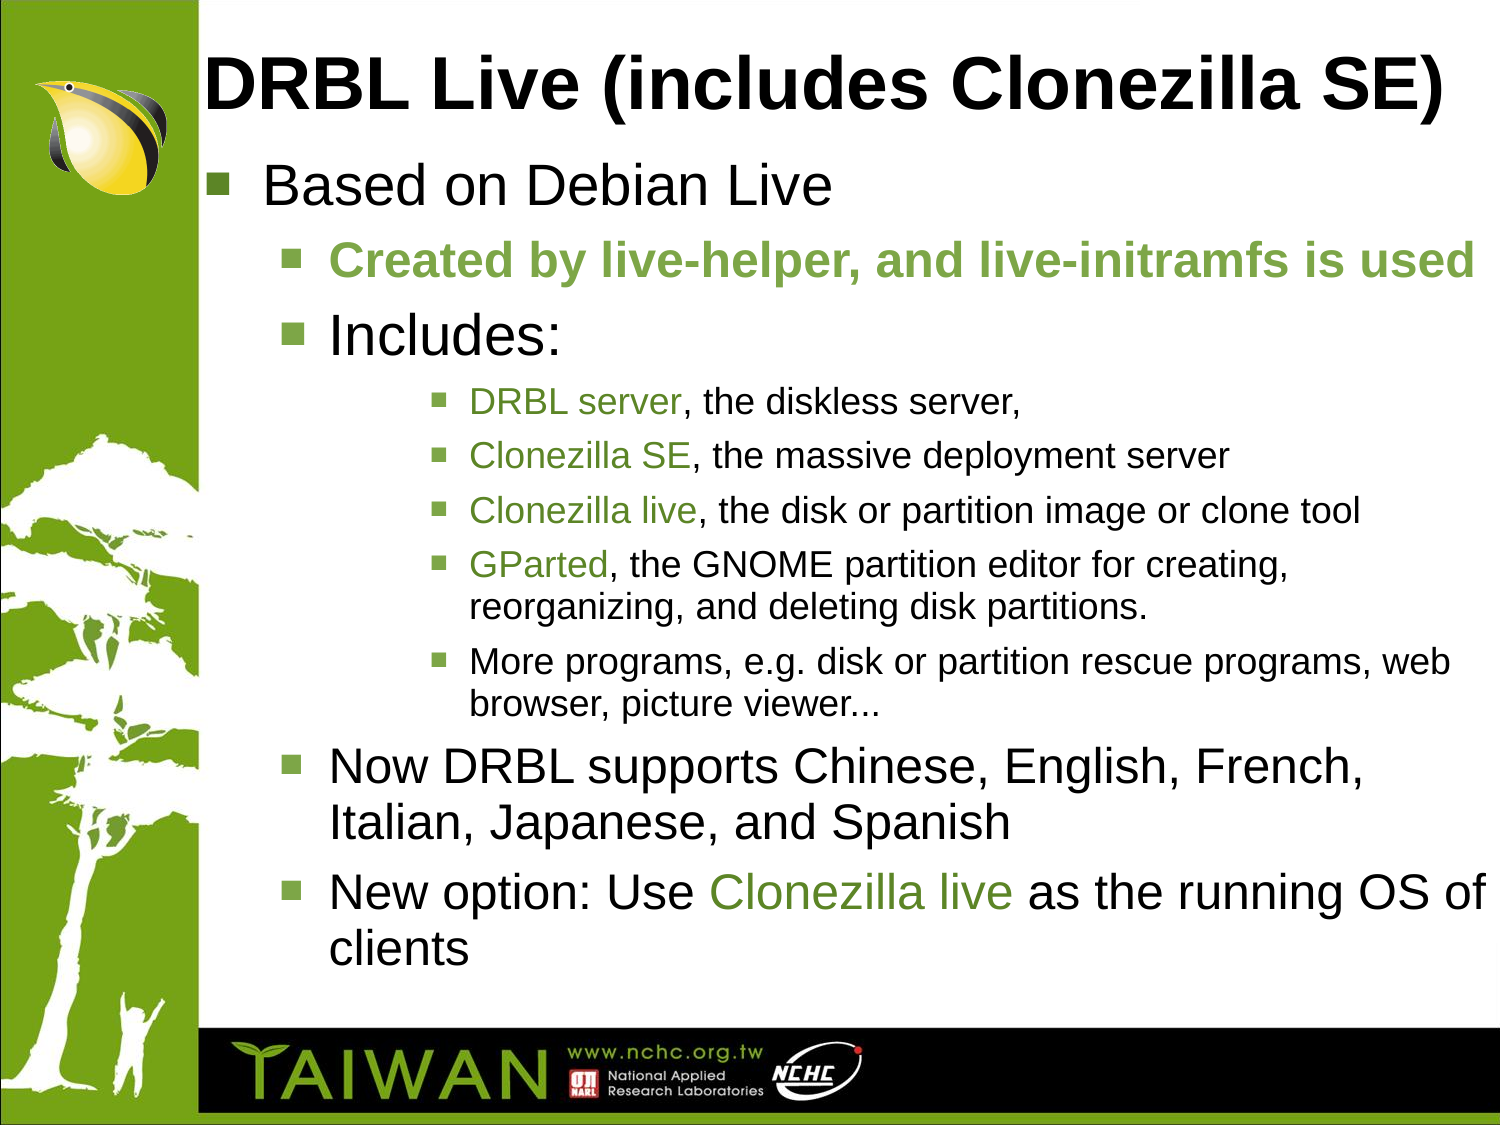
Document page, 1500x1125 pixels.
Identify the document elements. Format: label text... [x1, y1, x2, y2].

chart [29, 71, 178, 201]
list Based on Debian Live Created by live-helper, and live-initramfs is used Includes: DRBL server, the diskless server, Clonezilla SE, the massive deployment server Clonezilla live, the disk or partition image or clone tool GParted, the GNOME partition editor for creating, reorganizing, and deleting disk partitions. More programs, e.g. disk or partition rescue programs, web browser, picture viewer... Now DRBL supports Chinese, English, French, Italian, Japanese, and Spanish New option: Use Clonezilla live as the running OS of clients [206, 153, 1500, 977]
picture [0, 0, 1500, 1125]
title DRBL Live (includes Clonezilla SE) [150, 0, 1500, 178]
